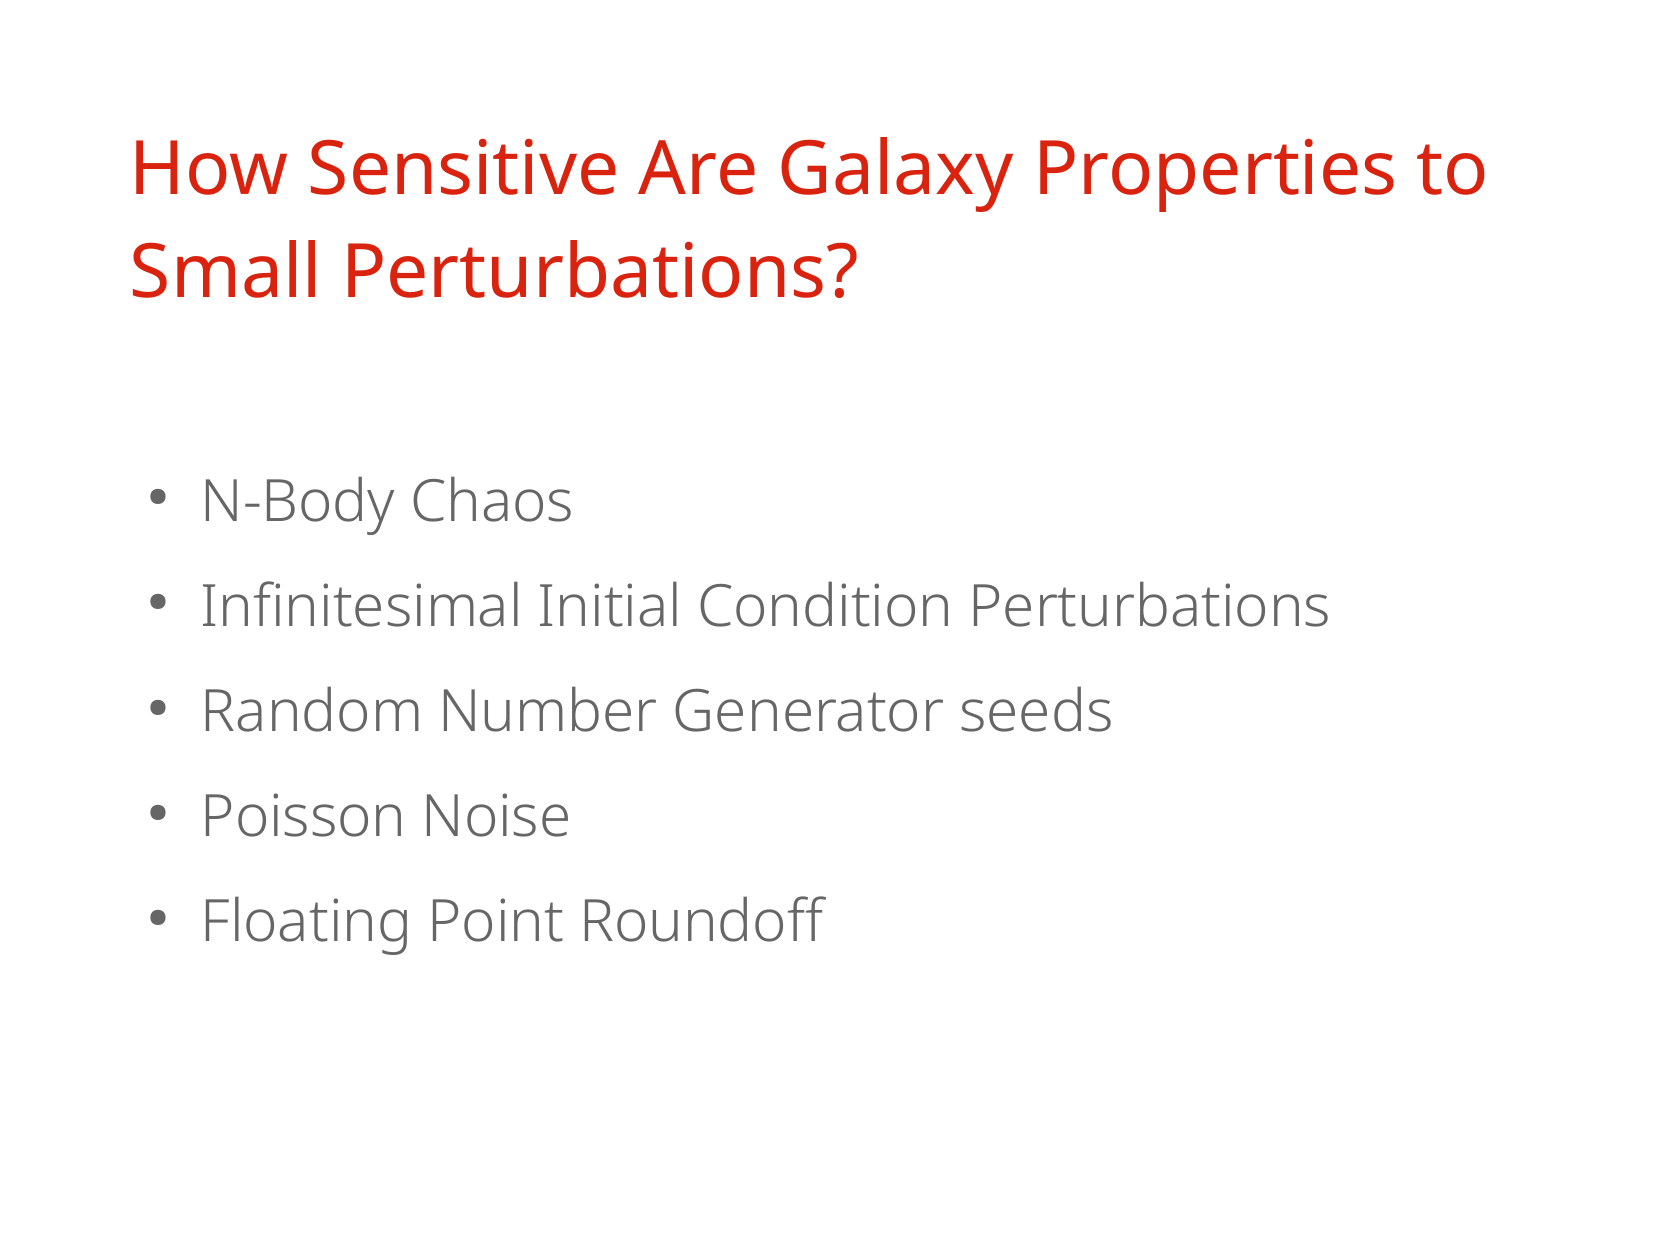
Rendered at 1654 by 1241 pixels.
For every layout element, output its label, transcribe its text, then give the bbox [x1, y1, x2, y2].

list N-Body Chaos Infinitesimal Initial Condition Perturbations Random Number Generator seeds Poisson Noise Floating Point Roundoff [129, 459, 1518, 1010]
title How Sensitive Are Galaxy Properties to Small Perturbations? [129, 129, 1518, 305]
